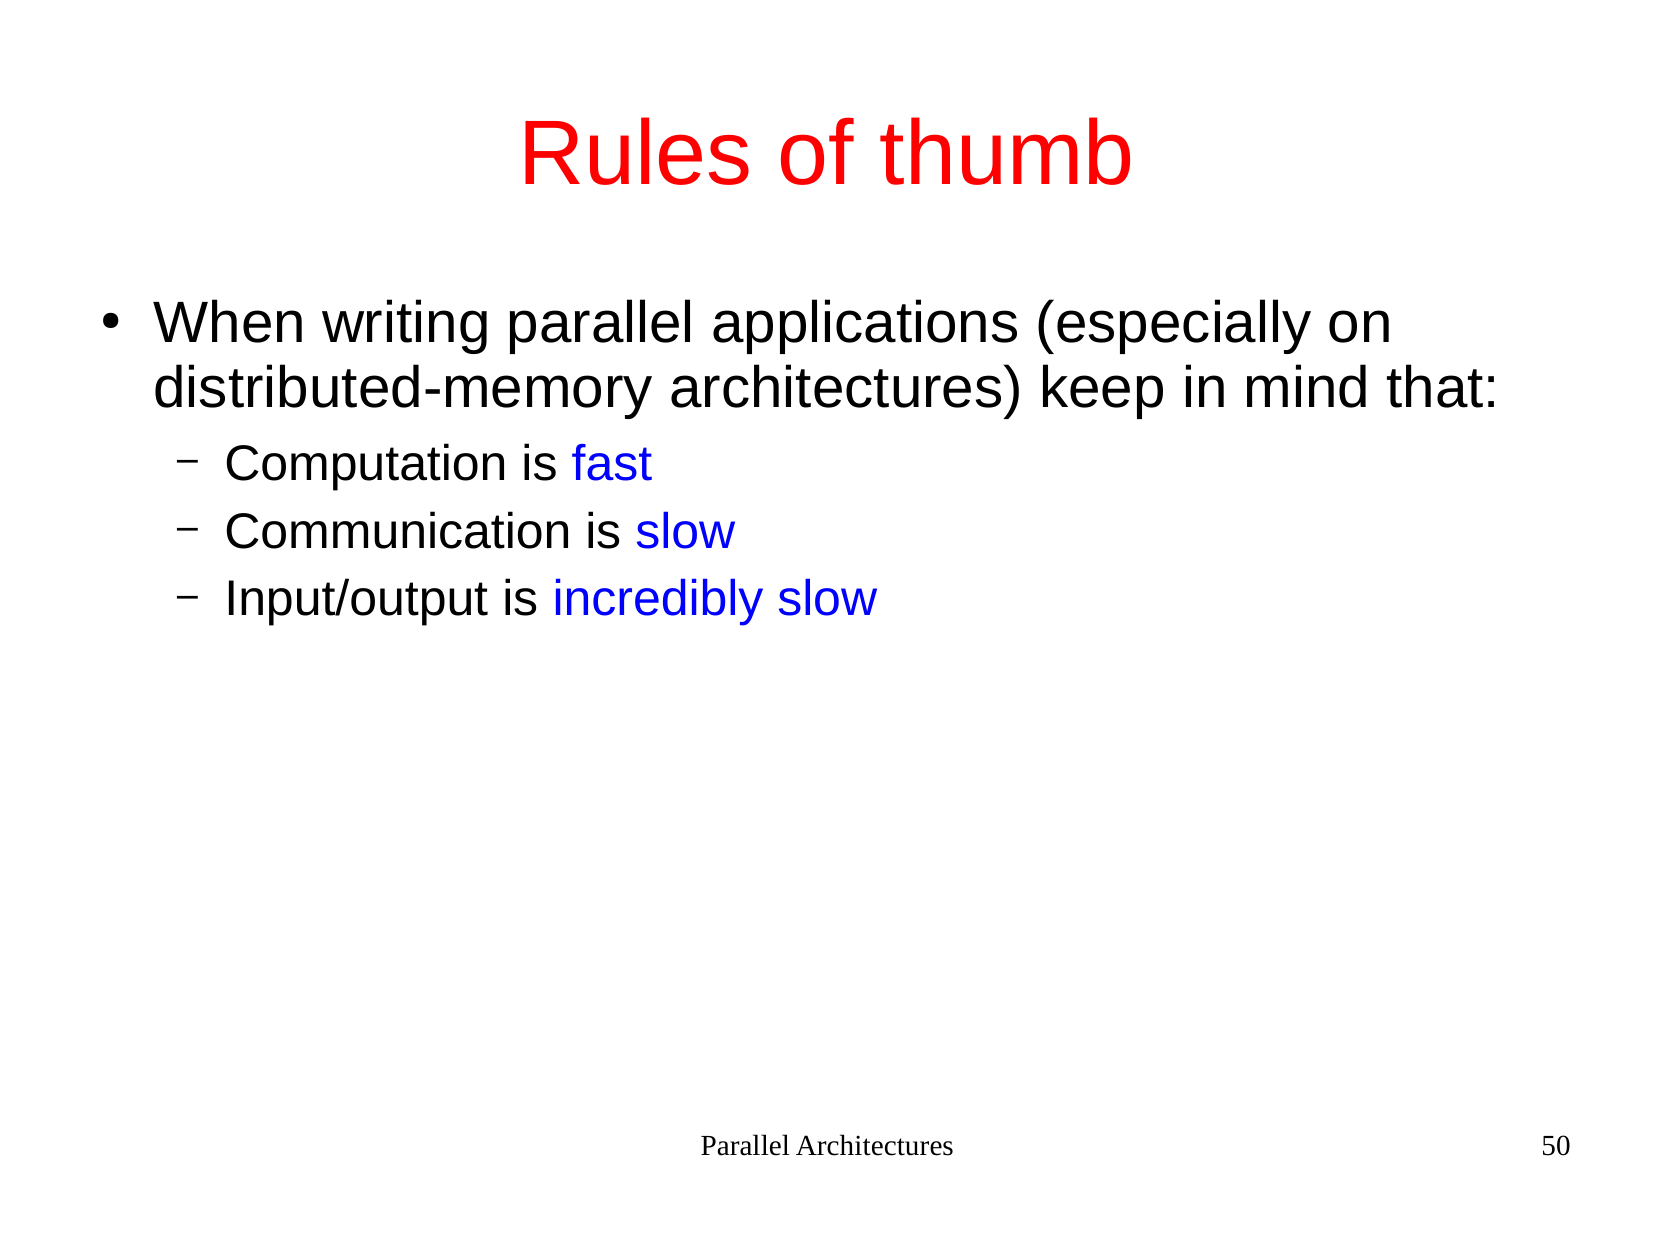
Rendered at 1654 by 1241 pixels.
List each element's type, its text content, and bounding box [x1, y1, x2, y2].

title Rules of thumb [82, 49, 1571, 257]
list When writing parallel applications (especially on distributed-memory architectures) keep in mind that: Computation is fast Communication is slow Input/output is incredibly slow [82, 290, 1571, 1109]
